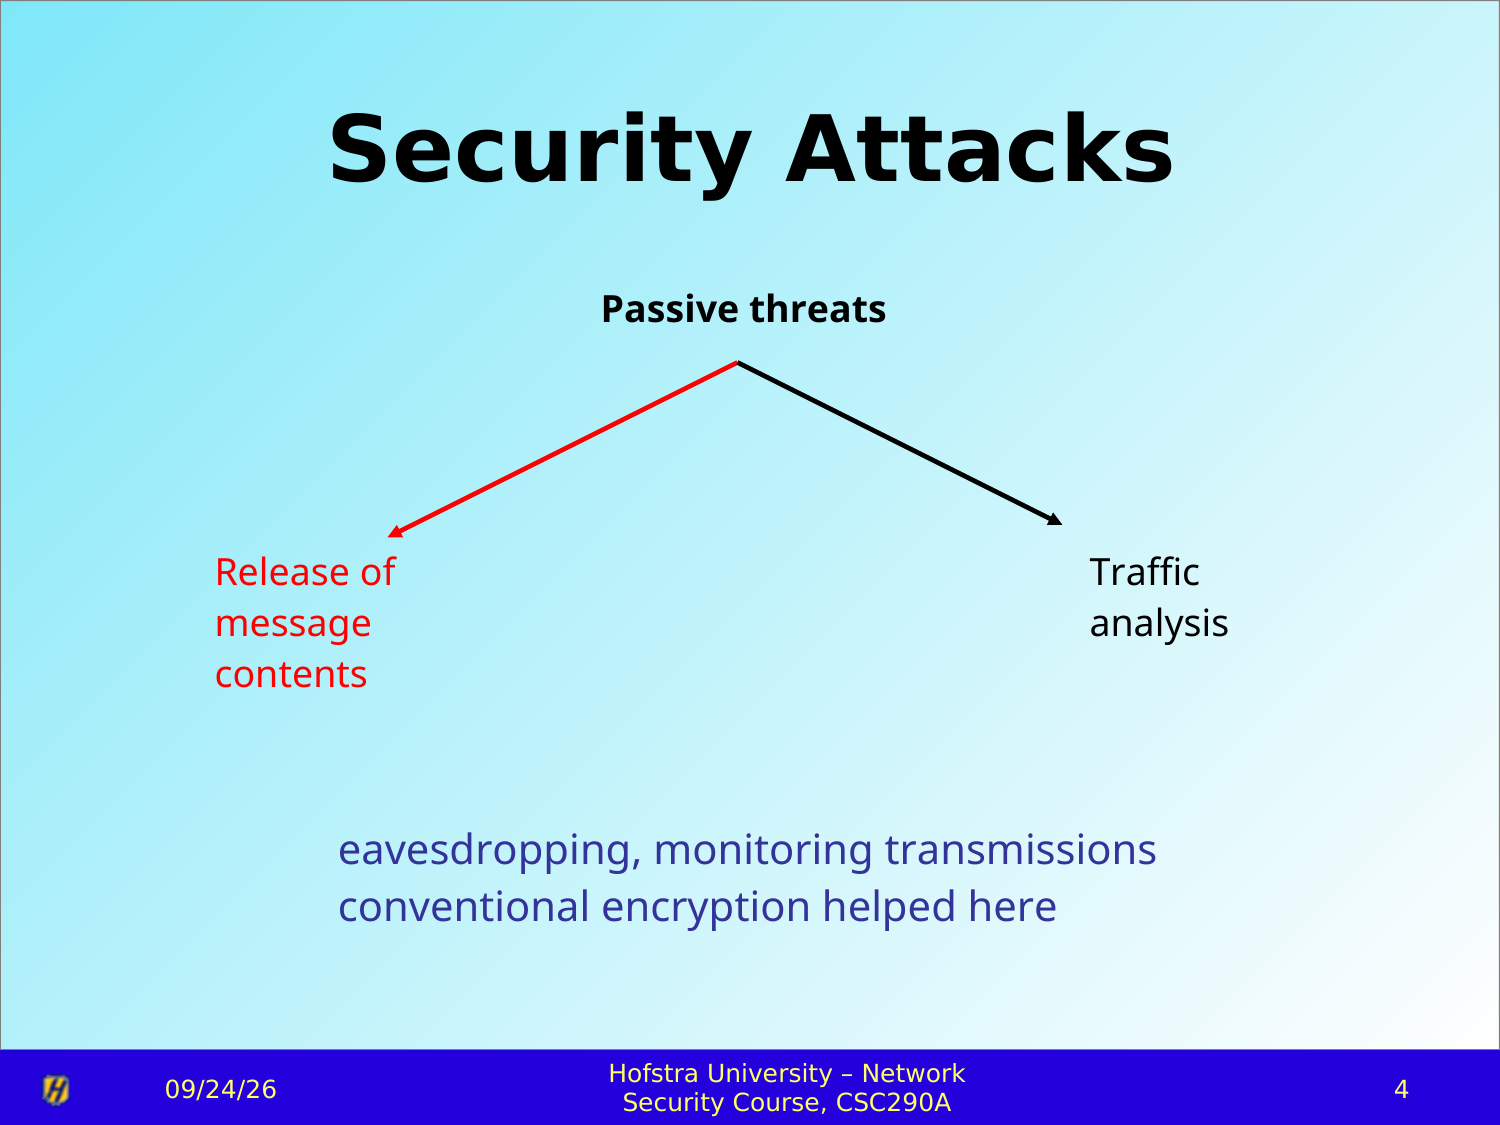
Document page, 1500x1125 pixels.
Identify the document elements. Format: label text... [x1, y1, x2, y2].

text_box Release of message contents [199, 537, 538, 706]
picture [37, 1072, 76, 1110]
text_box Traffic analysis [1074, 537, 1245, 655]
text_box Passive threats [562, 274, 926, 342]
text_box eavesdropping, monitoring transmissions conventional encryption helped here [312, 812, 1173, 942]
title Security Attacks [112, 85, 1391, 212]
